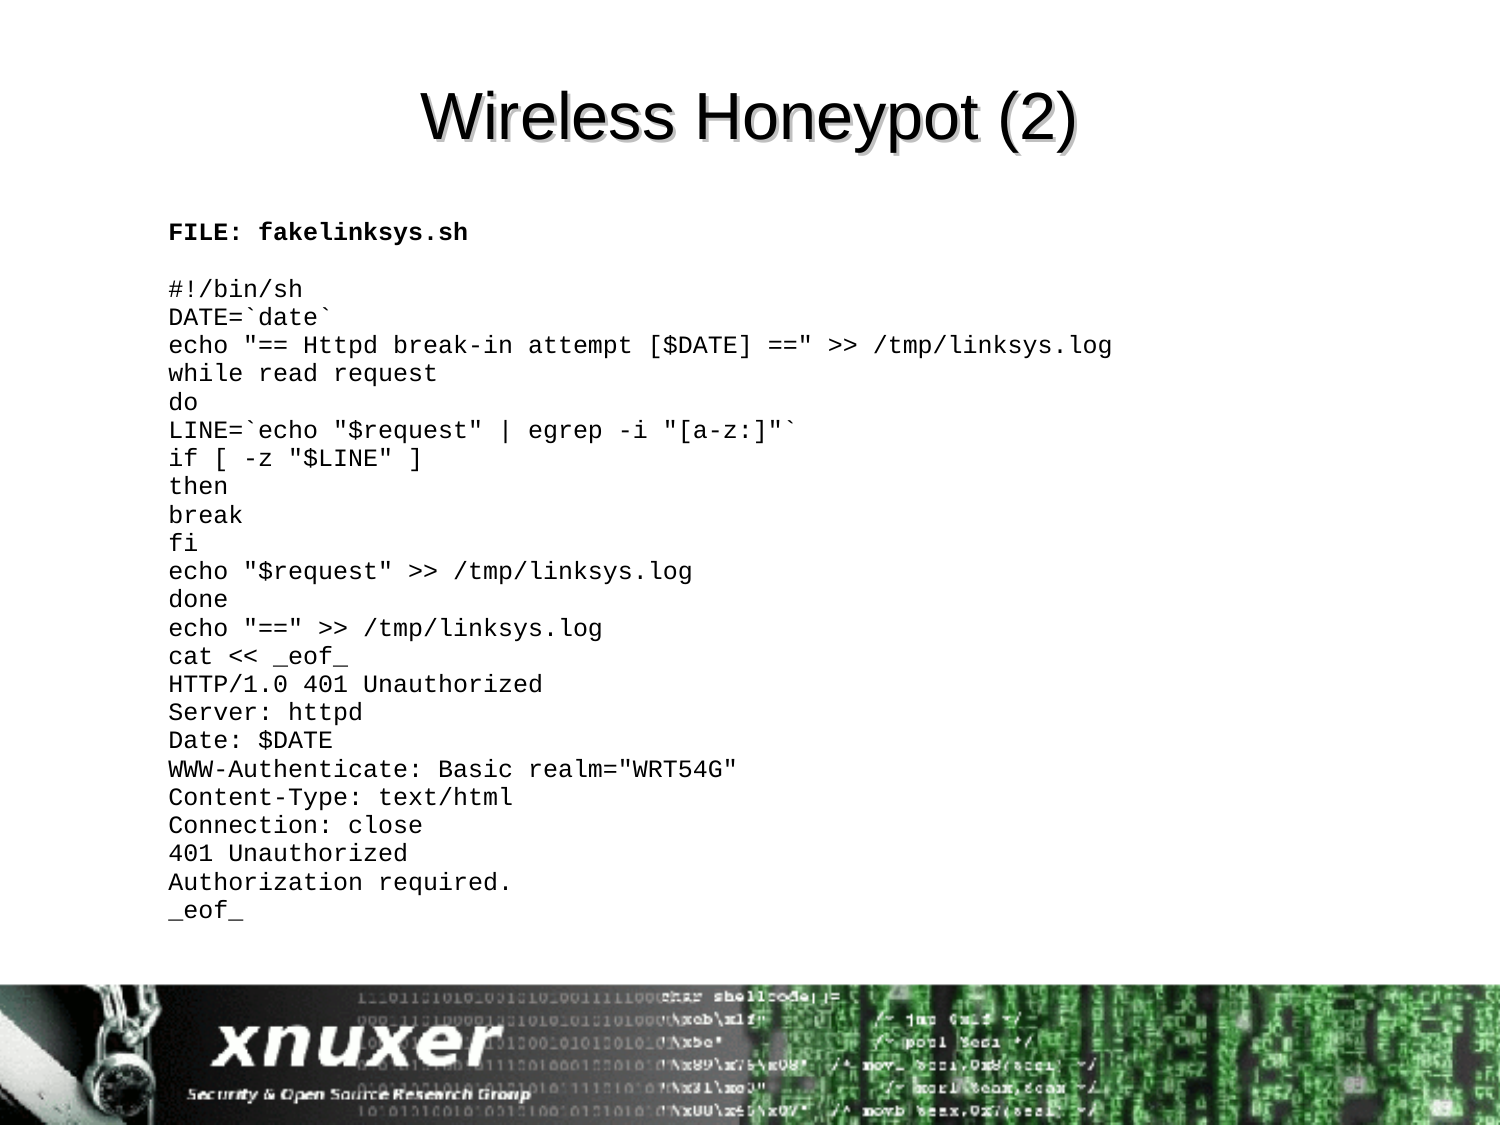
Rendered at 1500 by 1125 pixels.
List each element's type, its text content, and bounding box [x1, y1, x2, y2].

title Wireless Honeypot (2) [75, 45, 1426, 188]
text_box FILE: fakelinksys.sh #!/bin/sh DATE=`date` echo "== Httpd break-in attempt [$DATE] ==" >> /tmp/linksys.log while read request do LINE=`echo "$request" | egrep -i "[a-z:]"` if [ -z "$LINE" ] then break fi echo "$request" >> /tmp/linksys.log done echo "==" >> /tmp/linksys.log cat << _eof_ HTTP/1.0 401 Unauthorized Server: httpd Date: $DATE WWW-Authenticate: Basic realm="WRT54G" Content-Type: text/html Connection: close 401 Unauthorized Authorization required. _eof_ [153, 212, 1129, 934]
picture [0, 0, 1500, 1125]
